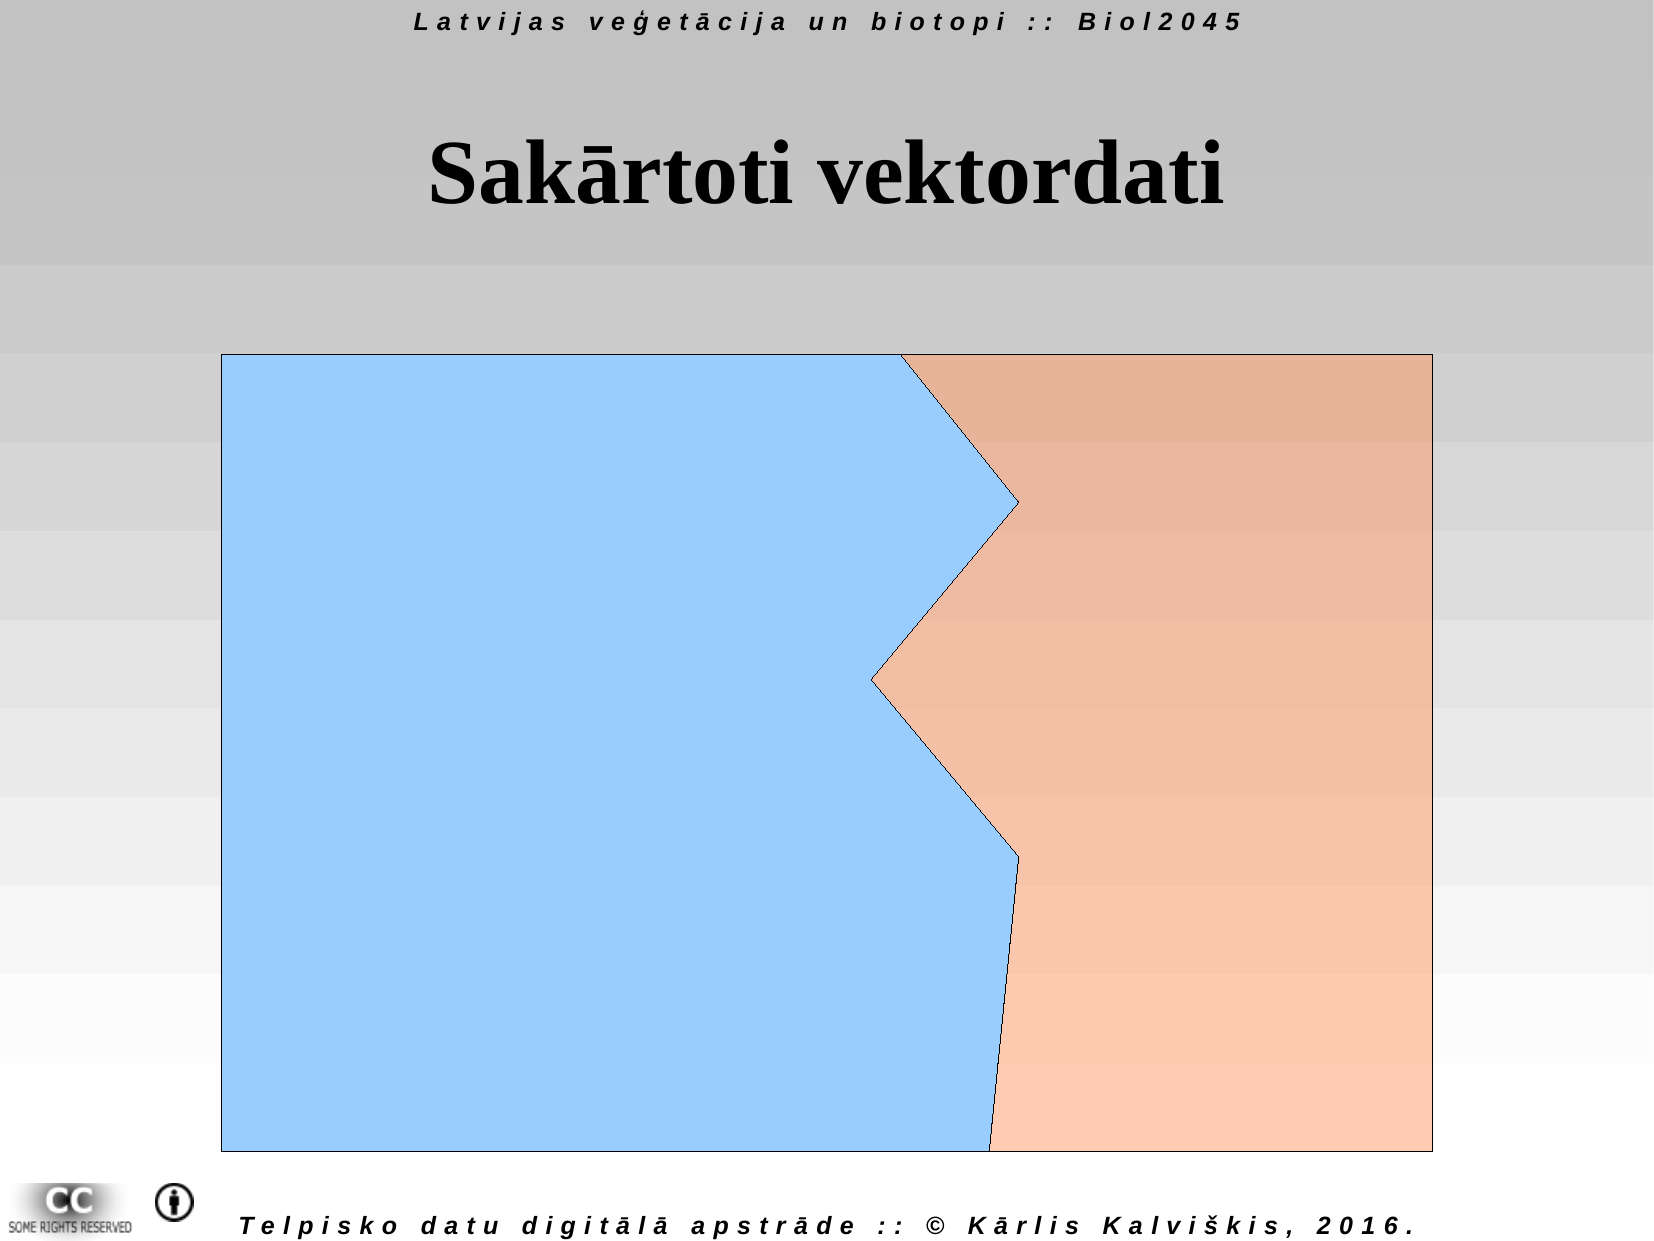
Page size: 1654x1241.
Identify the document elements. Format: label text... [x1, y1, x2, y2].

picture [0, 0, 1654, 1241]
title Sakārtoti vektordati [29, 49, 1625, 296]
text_box [221, 354, 1433, 1152]
